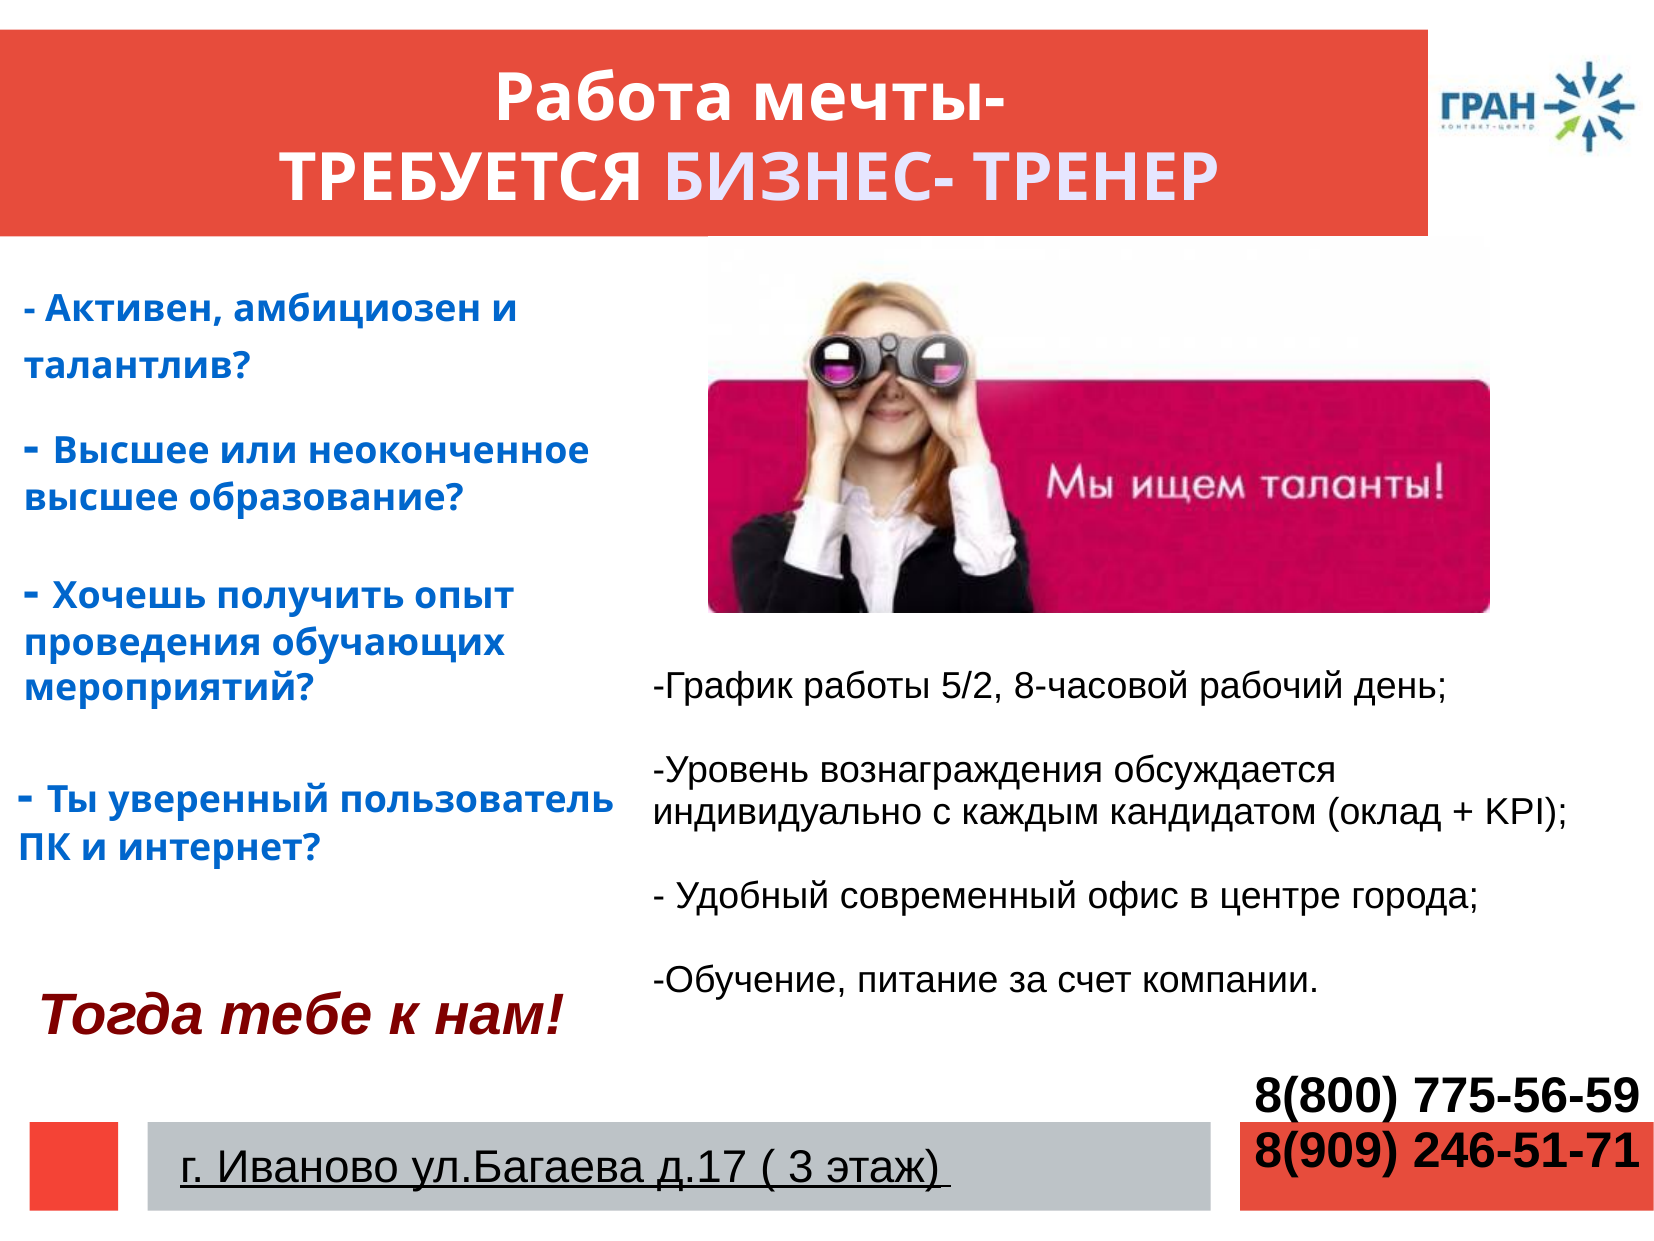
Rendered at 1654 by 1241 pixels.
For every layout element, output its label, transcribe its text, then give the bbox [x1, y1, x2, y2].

list - Активен, амбициозен и талантлив? [23, 283, 591, 403]
text_box г. Иваново ул.Багаева д.17 ( 3 этаж) [165, 1133, 993, 1200]
list - Высшее или неоконченное высшее образование? [23, 413, 638, 546]
text_box Тогда тебе к нам! [0, 974, 626, 1058]
list - Ты уверенный пользователь ПК и интернет? [17, 761, 632, 915]
list - Хочешь получить опыт проведения обучающих мероприятий? [23, 558, 626, 760]
picture [708, 15, 1643, 613]
title Работа мечты- ТРЕБУЕТСЯ БИЗНЕС- ТРЕНЕР [118, 8, 1382, 260]
text_box -График работы 5/2, 8-часовой рабочий день; -Уровень вознаграждения обсуждается индивидуально с каждым кандидатом (оклад + KPI); - Удобный современный офис в центре города; -Обучение, питание за счет компании. [637, 657, 1593, 1065]
text_box 8(800) 775-56-59 8(909) 246-51-71 [1237, 1059, 1654, 1191]
